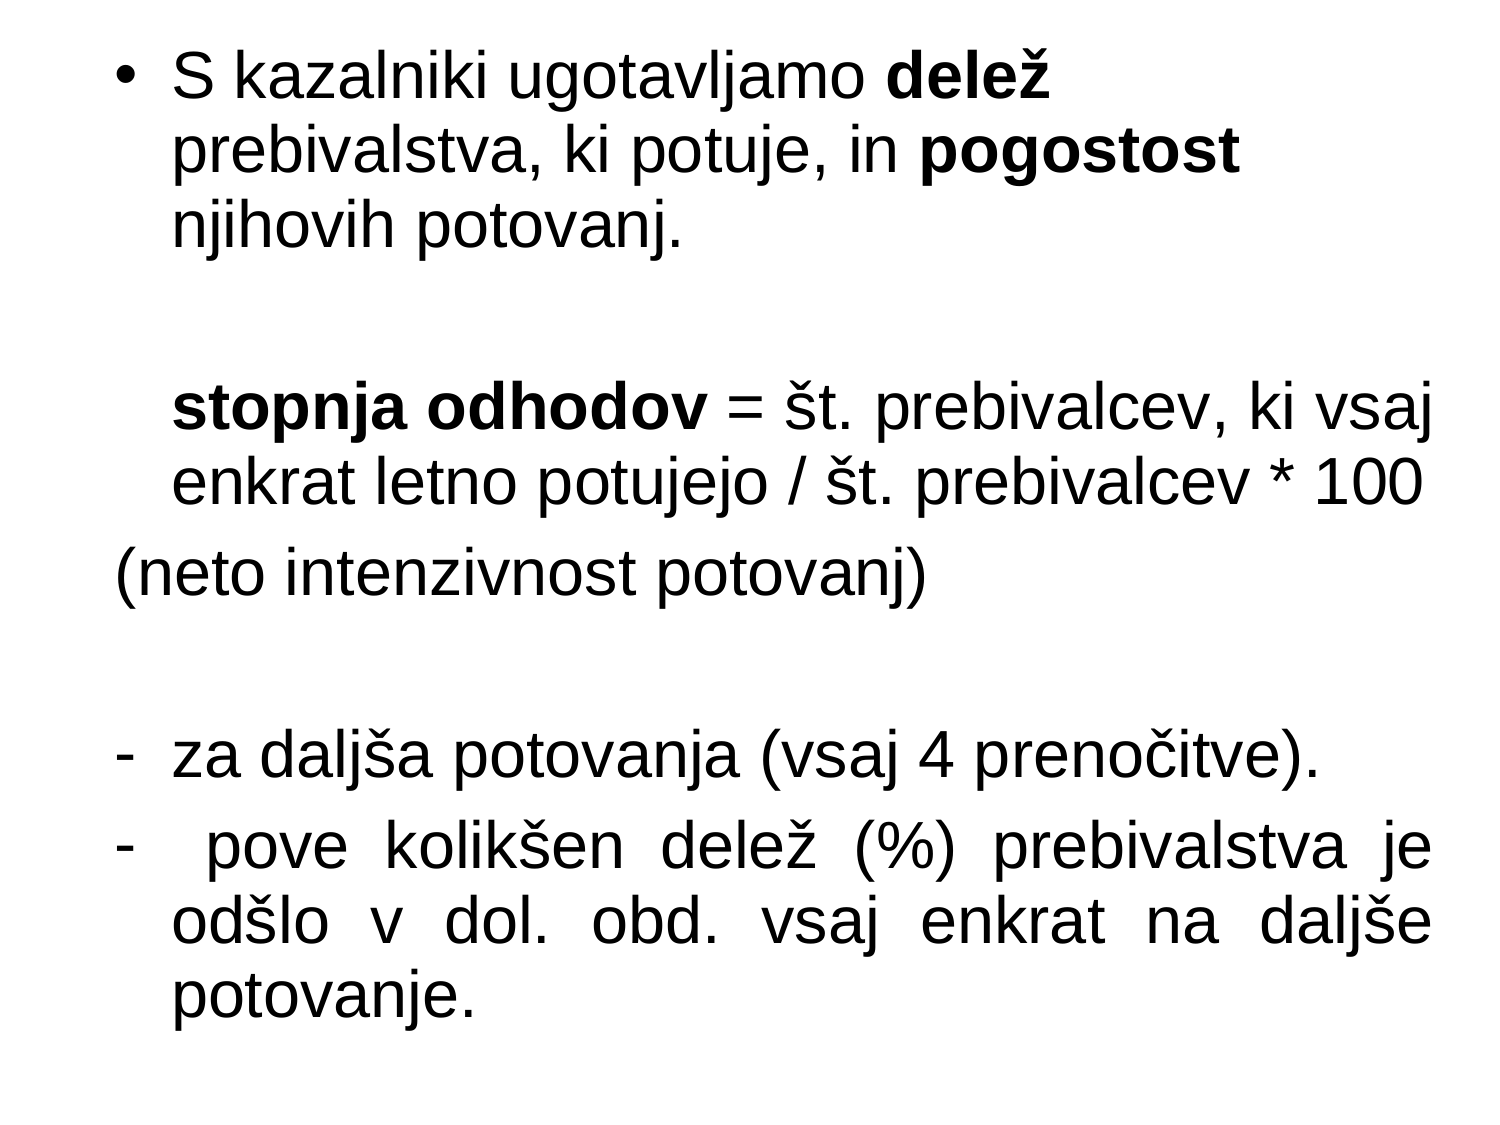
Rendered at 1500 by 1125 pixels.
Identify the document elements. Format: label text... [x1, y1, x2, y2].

list S kazalniki ugotavljamo delež prebivalstva, ki potuje, in pogostost njihovih potovanj. stopnja odhodov = št. prebivalcev, ki vsaj enkrat letno potujejo / št. prebivalcev * 100 (neto intenzivnost potovanj) za daljša potovanja (vsaj 4 prenočitve). pove kolikšen delež (%) prebivalstva je odšlo v dol. obd. vsaj enkrat na daljše potovanje. [100, 31, 1450, 1125]
